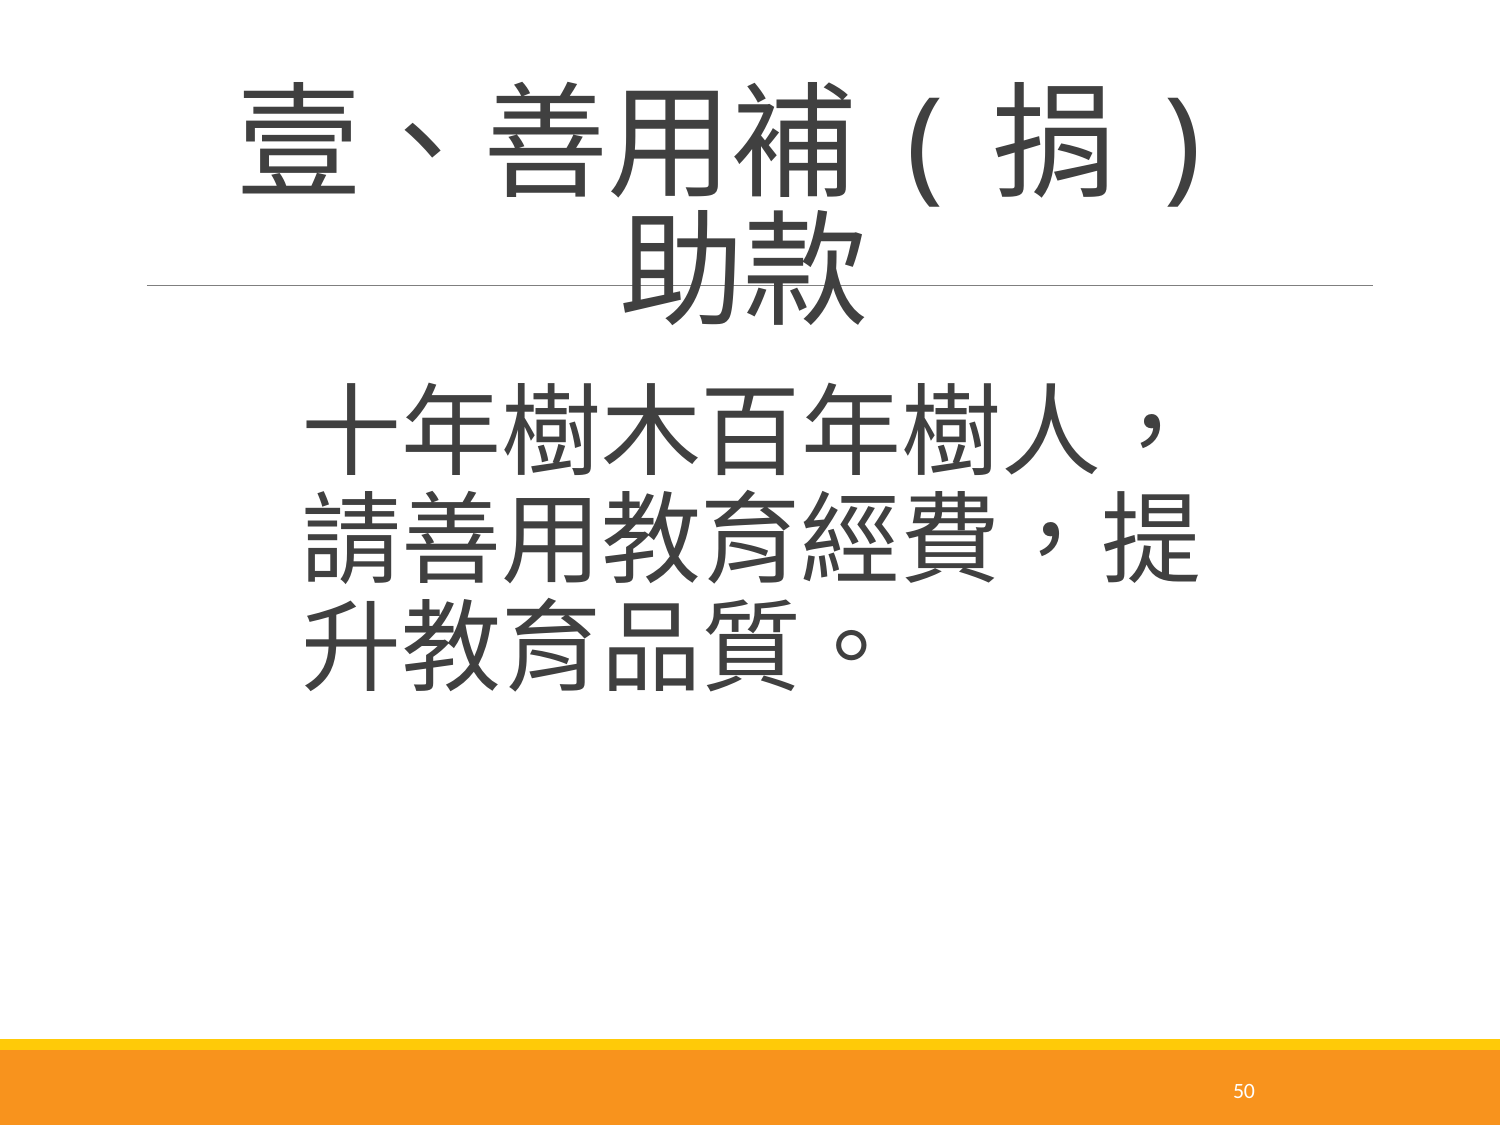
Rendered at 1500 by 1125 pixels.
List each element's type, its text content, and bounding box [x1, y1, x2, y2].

title 壹、善用補(捐)助款 [159, 78, 1329, 279]
list 十年樹木百年樹人，請善用教育經費，提升教育品質。 [301, 373, 1247, 788]
text_box 50 [1218, 1059, 1380, 1120]
